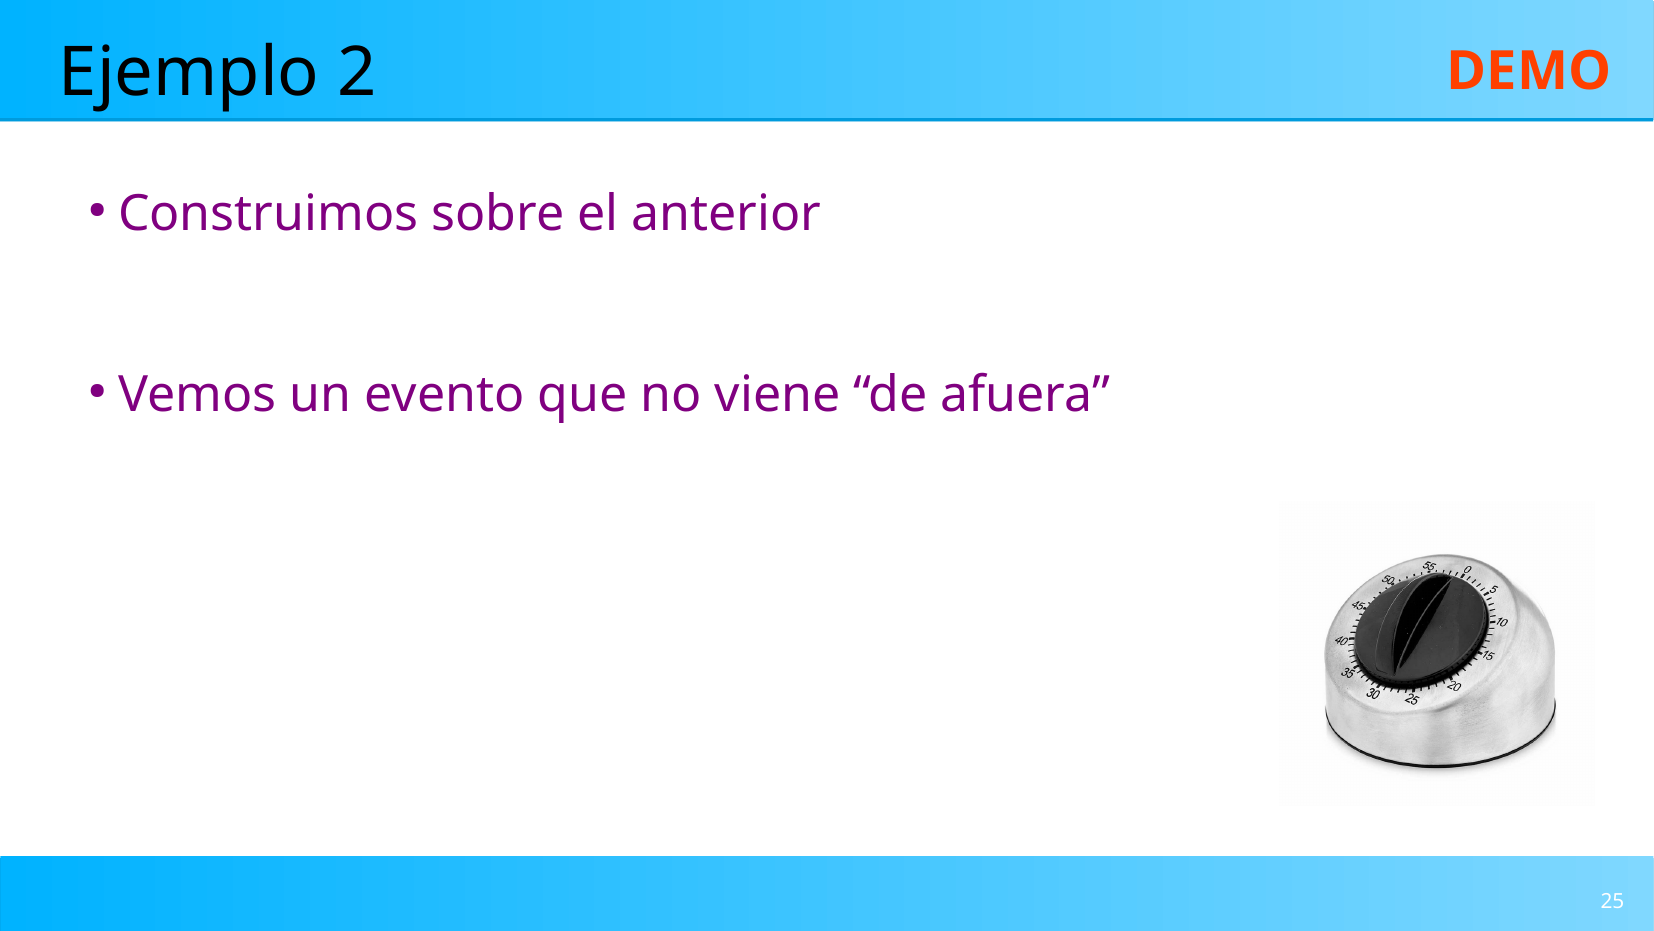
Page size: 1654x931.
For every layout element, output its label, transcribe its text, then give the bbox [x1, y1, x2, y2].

title DEMO [1446, 29, 1654, 108]
list Construimos sobre el anterior Vemos un evento que no viene “de afuera” [59, 177, 1595, 768]
title Ejemplo 2 [59, 29, 1446, 108]
picture [1279, 501, 1595, 806]
